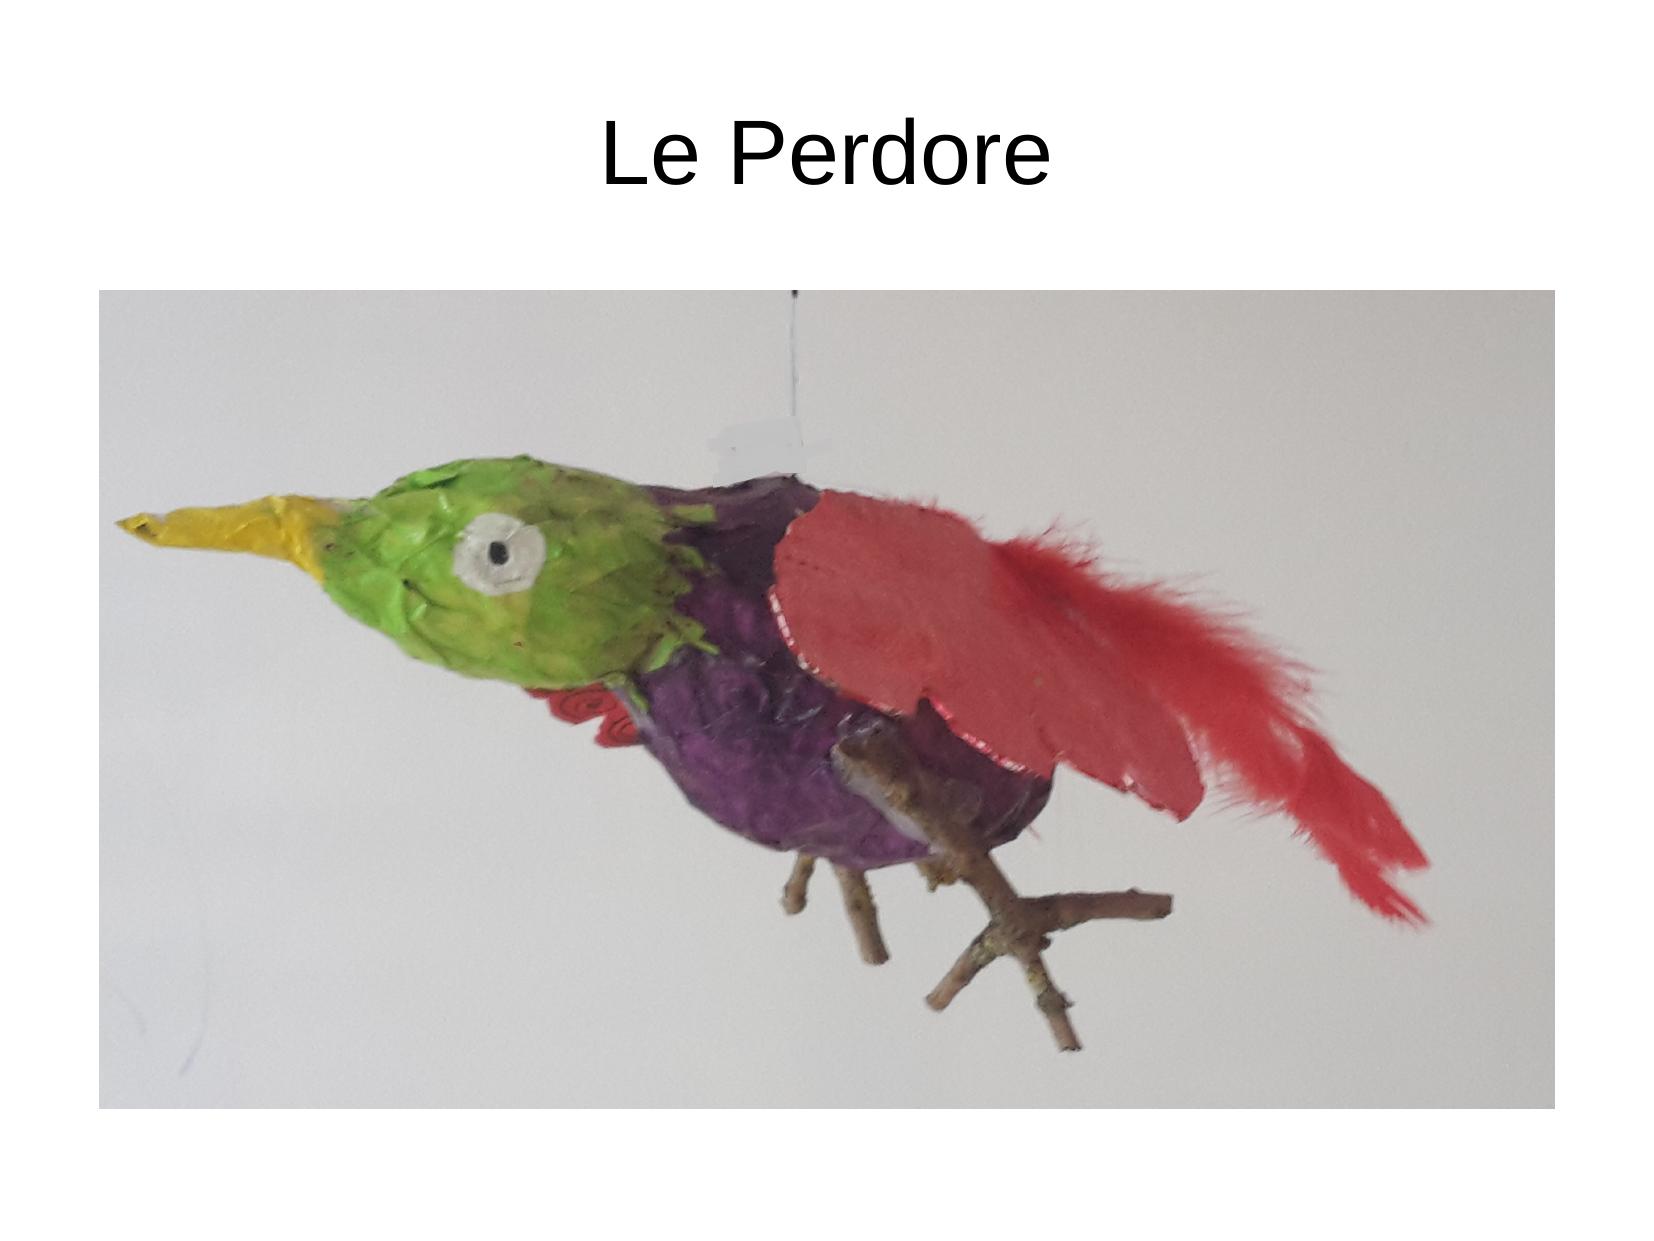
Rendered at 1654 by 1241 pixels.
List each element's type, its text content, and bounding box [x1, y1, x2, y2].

picture [99, 290, 1555, 1109]
title Le Perdore [82, 49, 1571, 257]
